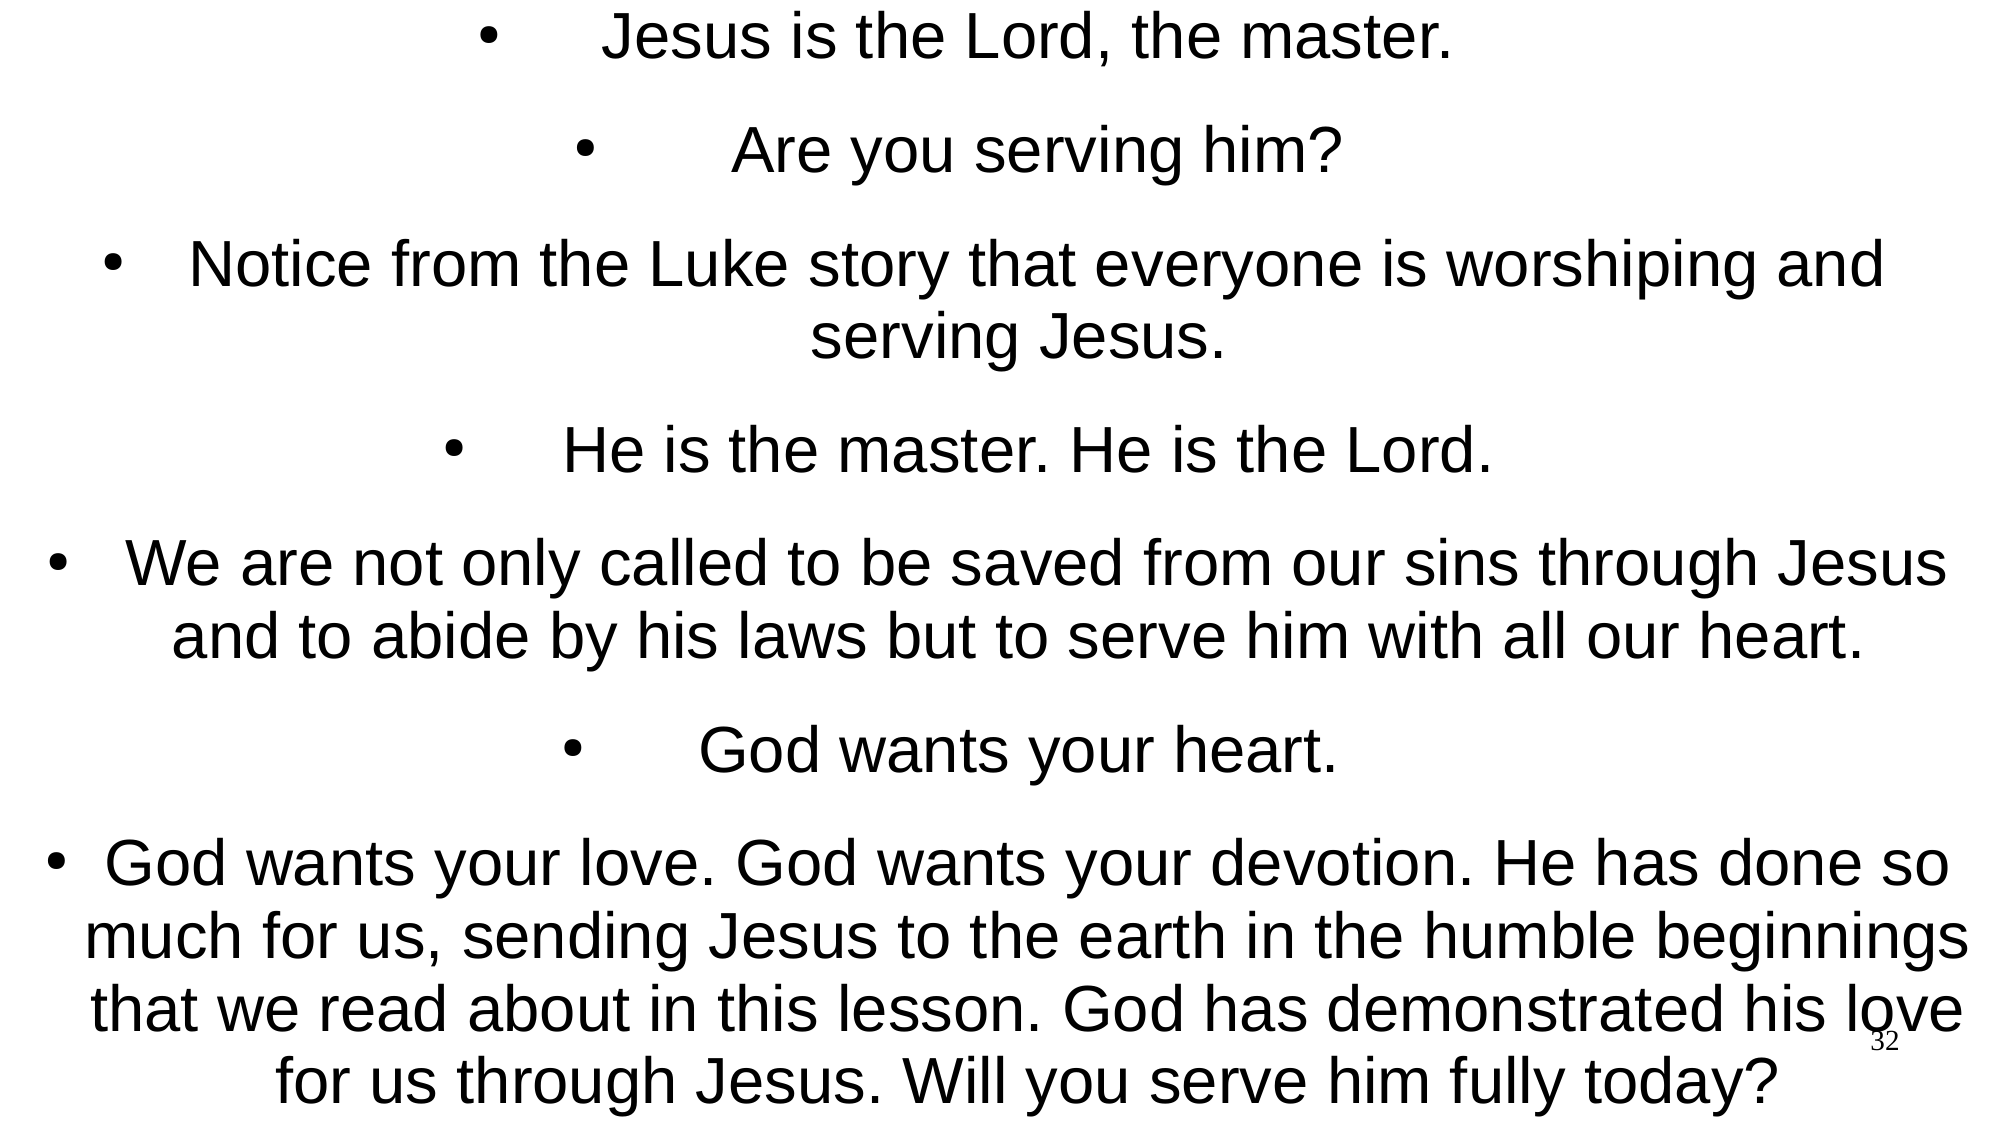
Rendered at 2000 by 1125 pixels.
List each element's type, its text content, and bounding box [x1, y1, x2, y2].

list Jesus is the Lord, the master. Are you serving him? Notice from the Luke story that everyone is worshiping and serving Jesus. He is the master. He is the Lord. We are not only called to be saved from our sins through Jesus and to abide by his laws but to serve him with all our heart. God wants your heart. God wants your love. God wants your devotion. He has done so much for us, sending Jesus to the earth in the humble beginnings that we read about in this lesson. God has demonstrated his love for us through Jesus. Will you serve him fully today? [0, 0, 1996, 1123]
